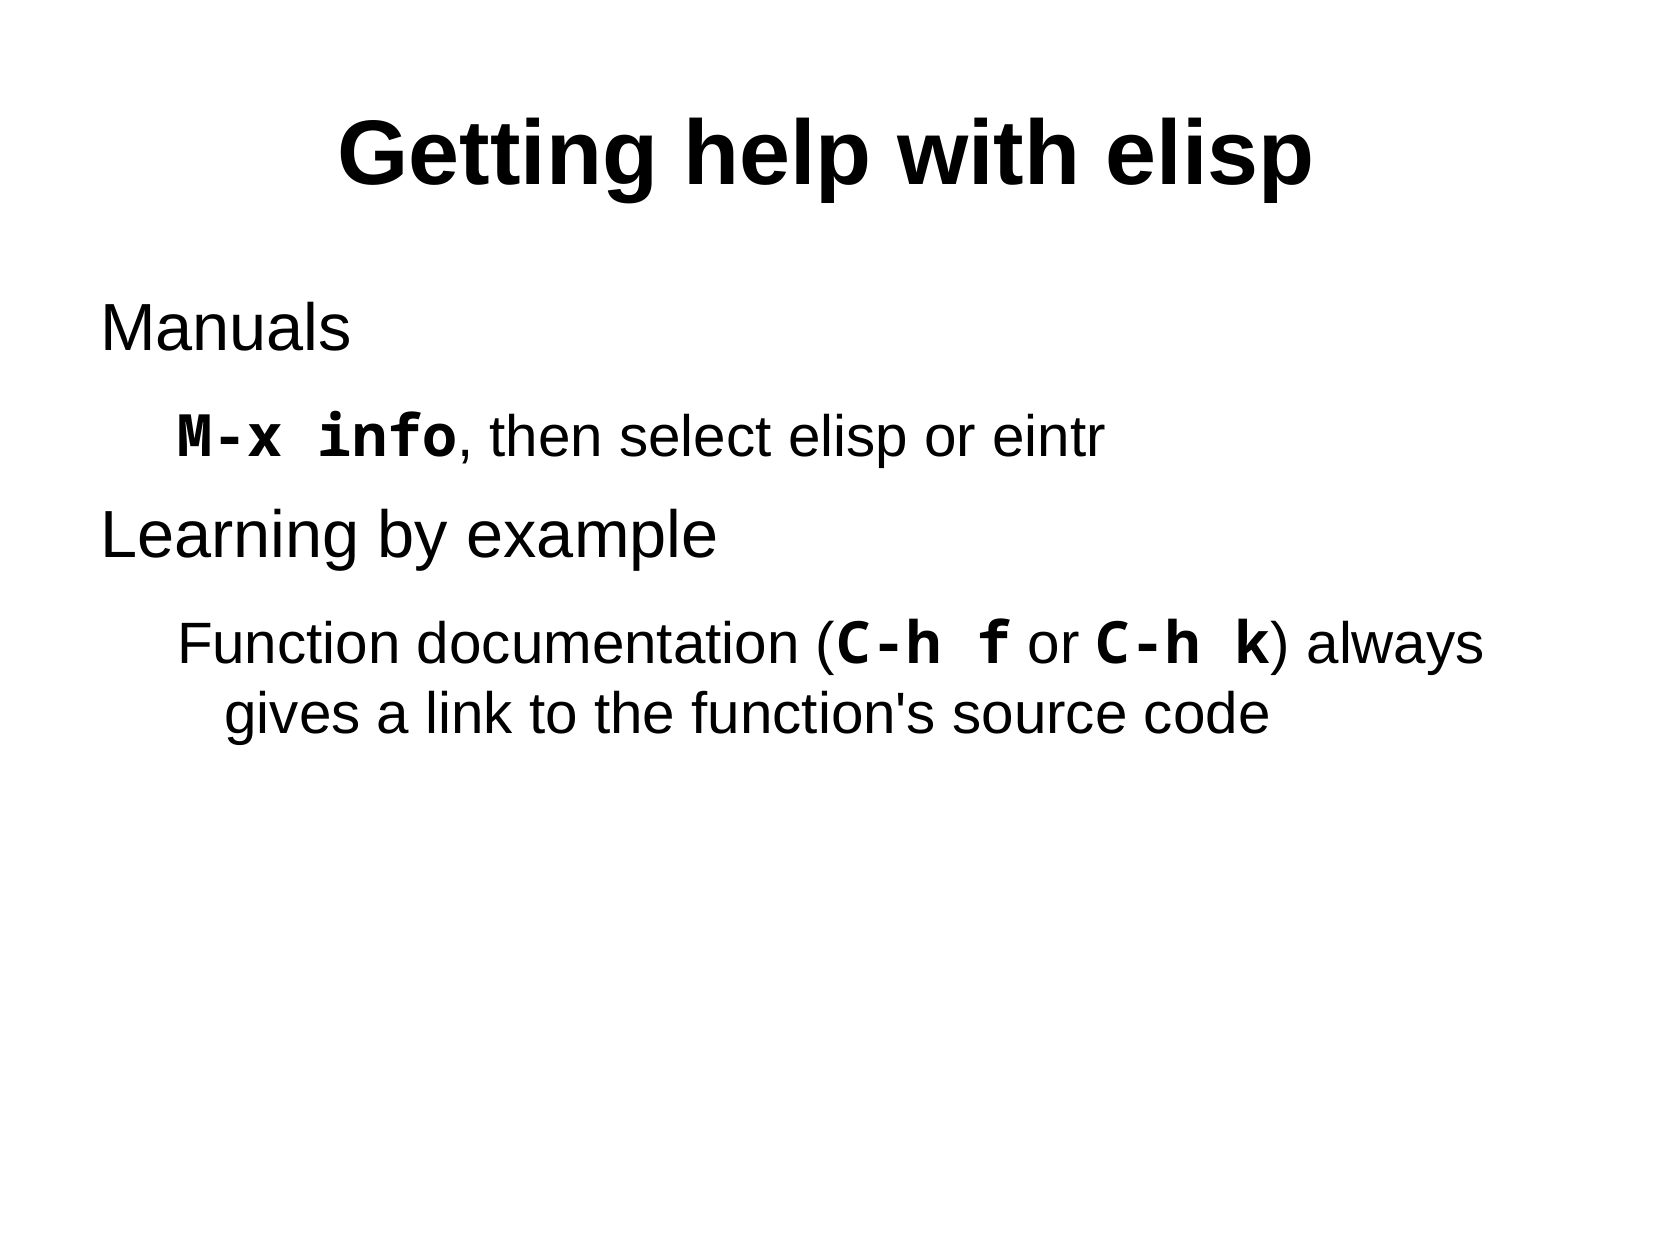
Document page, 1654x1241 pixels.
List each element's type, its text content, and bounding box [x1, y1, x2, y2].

list Manuals M-x info, then select elisp or eintr Learning by example Function documentation (C-h f or C-h k) always gives a link to the function's source code [82, 290, 1571, 1109]
title Getting help with elisp [82, 49, 1571, 257]
